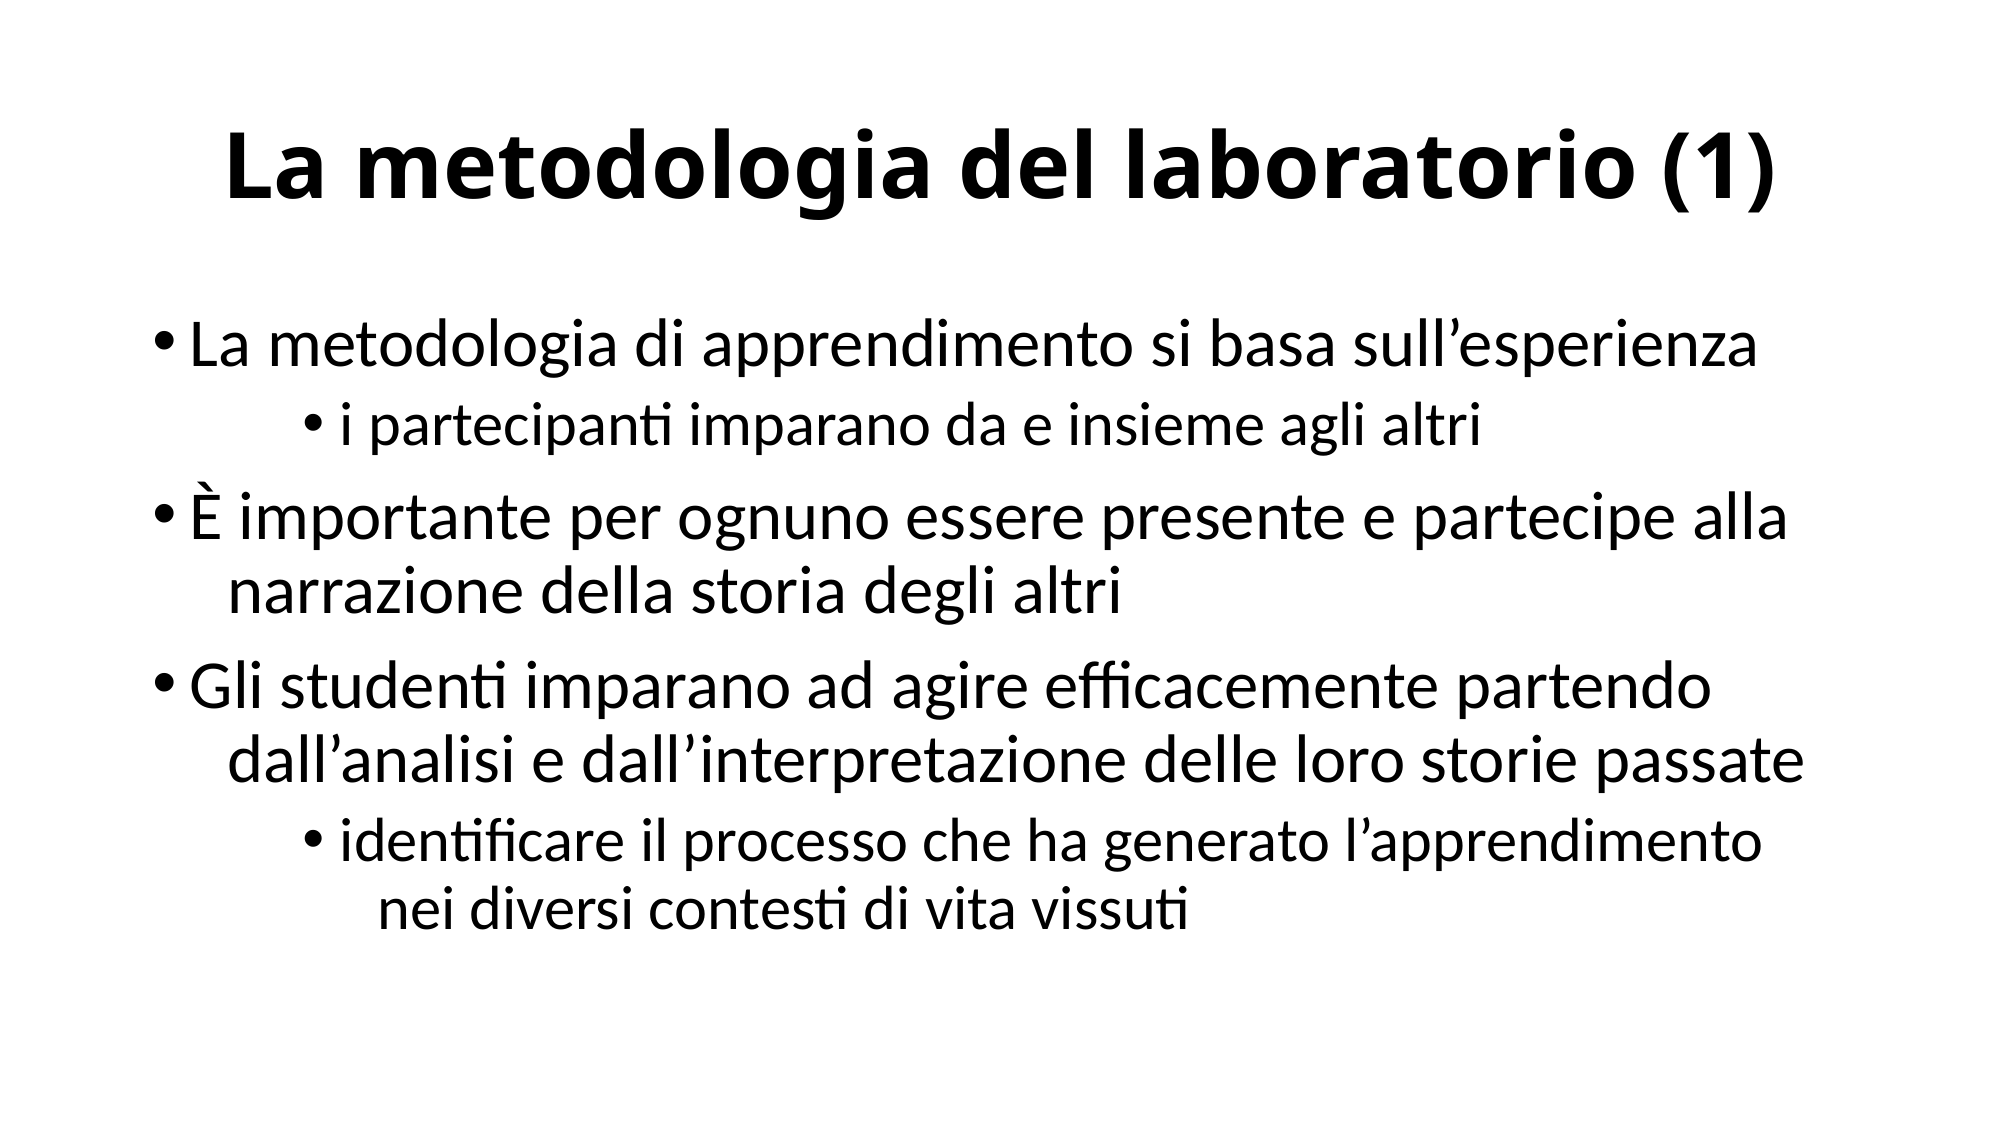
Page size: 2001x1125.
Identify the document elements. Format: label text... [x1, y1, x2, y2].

title La metodologia del laboratorio (1) [137, 59, 1863, 278]
list La metodologia di apprendimento si basa sull’esperienza i partecipanti imparano da e insieme agli altri È importante per ognuno essere presente e partecipe alla narrazione della storia degli altri Gli studenti imparano ad agire efficacemente partendo dall’analisi e dall’interpretazione delle loro storie passate identificare il processo che ha generato l’apprendimento nei diversi contesti di vita vissuti [137, 299, 1863, 1014]
